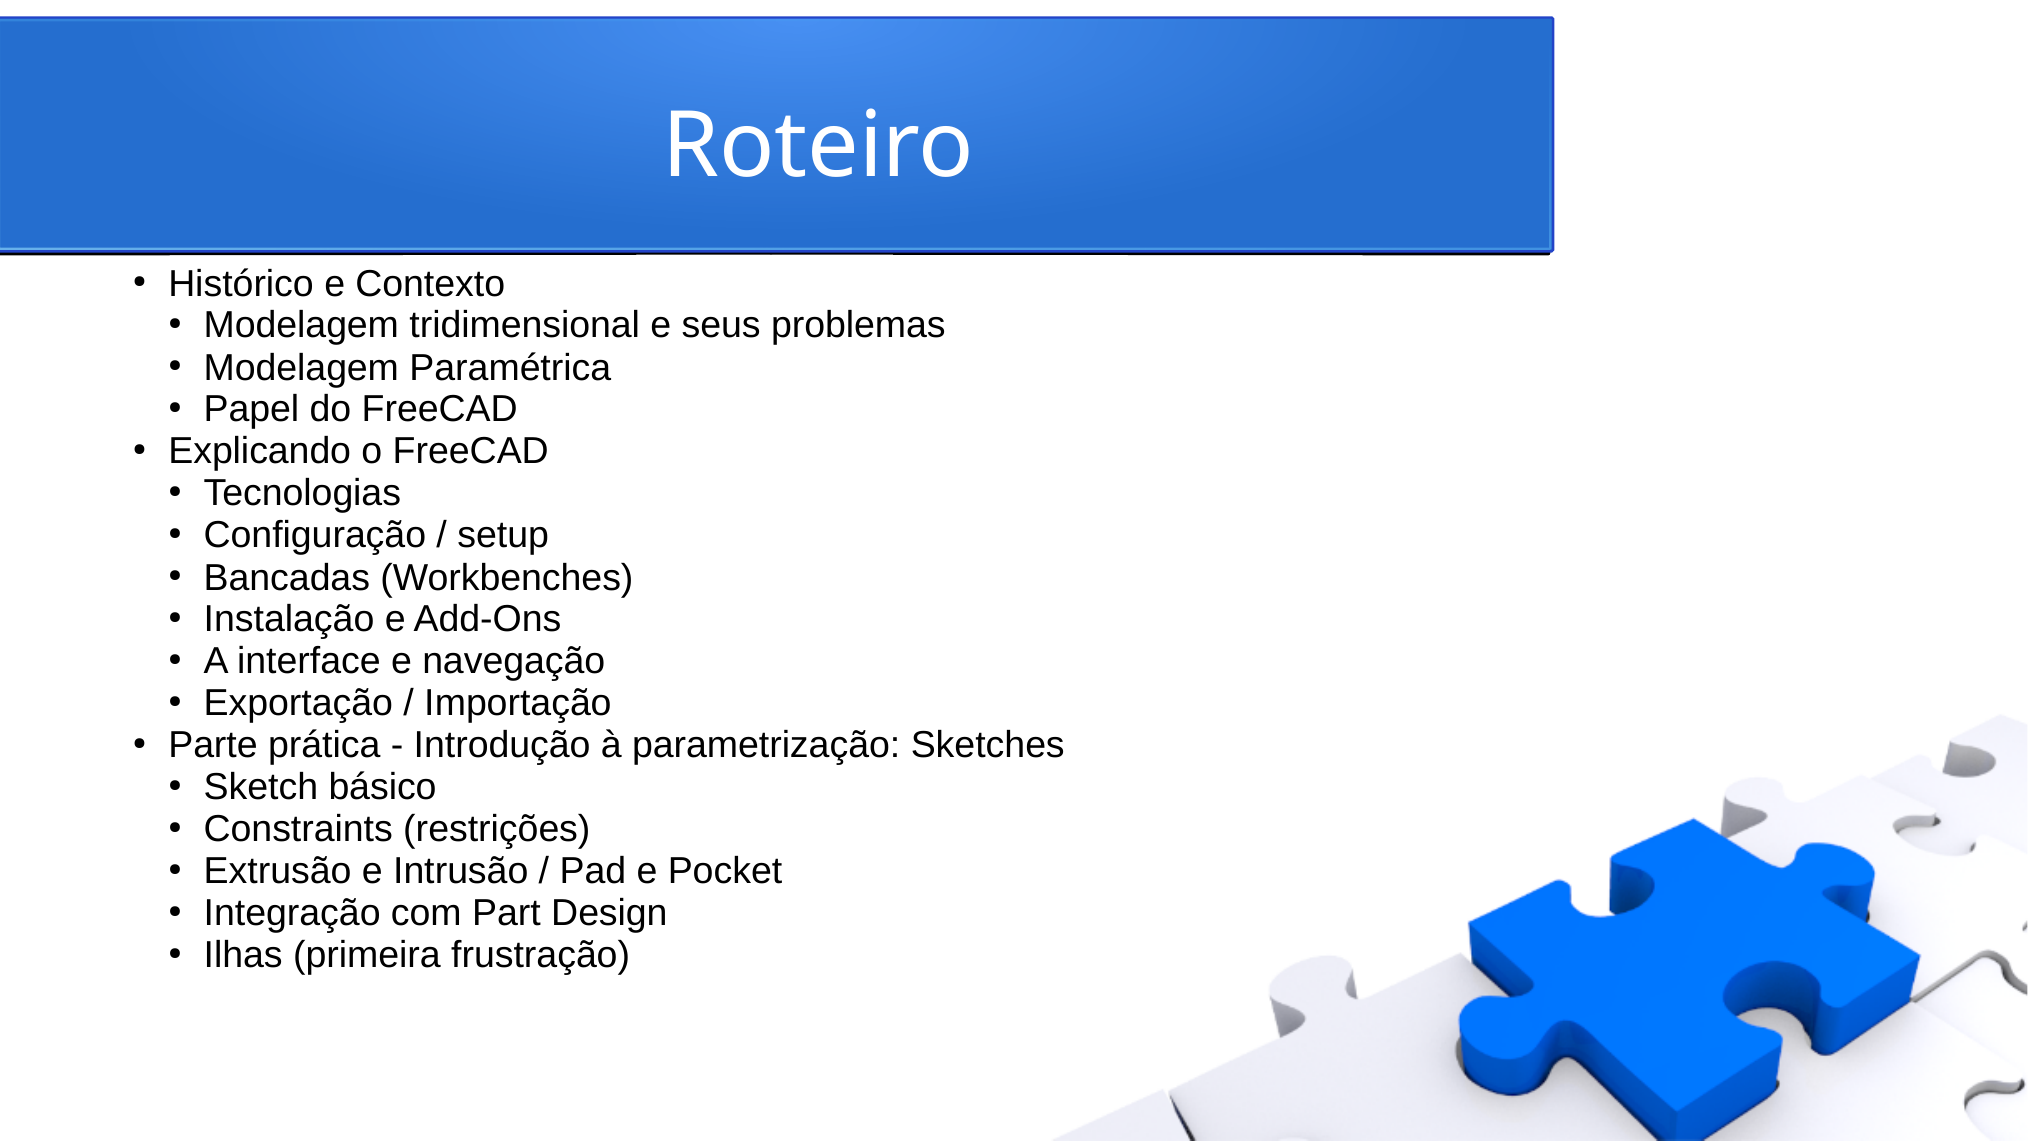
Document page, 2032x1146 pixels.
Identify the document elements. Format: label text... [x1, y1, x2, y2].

picture [1027, 578, 2028, 1141]
title Roteiro [101, 45, 1536, 237]
text_box Histórico e Contexto Modelagem tridimensional e seus problemas Modelagem Paramétrica Papel do FreeCAD Explicando o FreeCAD Tecnologias Configuração / setup Bancadas (Workbenches) Instalação e Add-Ons A interface e navegação Exportação / Importação Parte prática - Introdução à parametrização: Sketches Sketch básico Constraints (restrições) Extrusão e Intrusão / Pad e Pocket Integração com Part Design Ilhas (primeira frustração) [118, 212, 1666, 1068]
